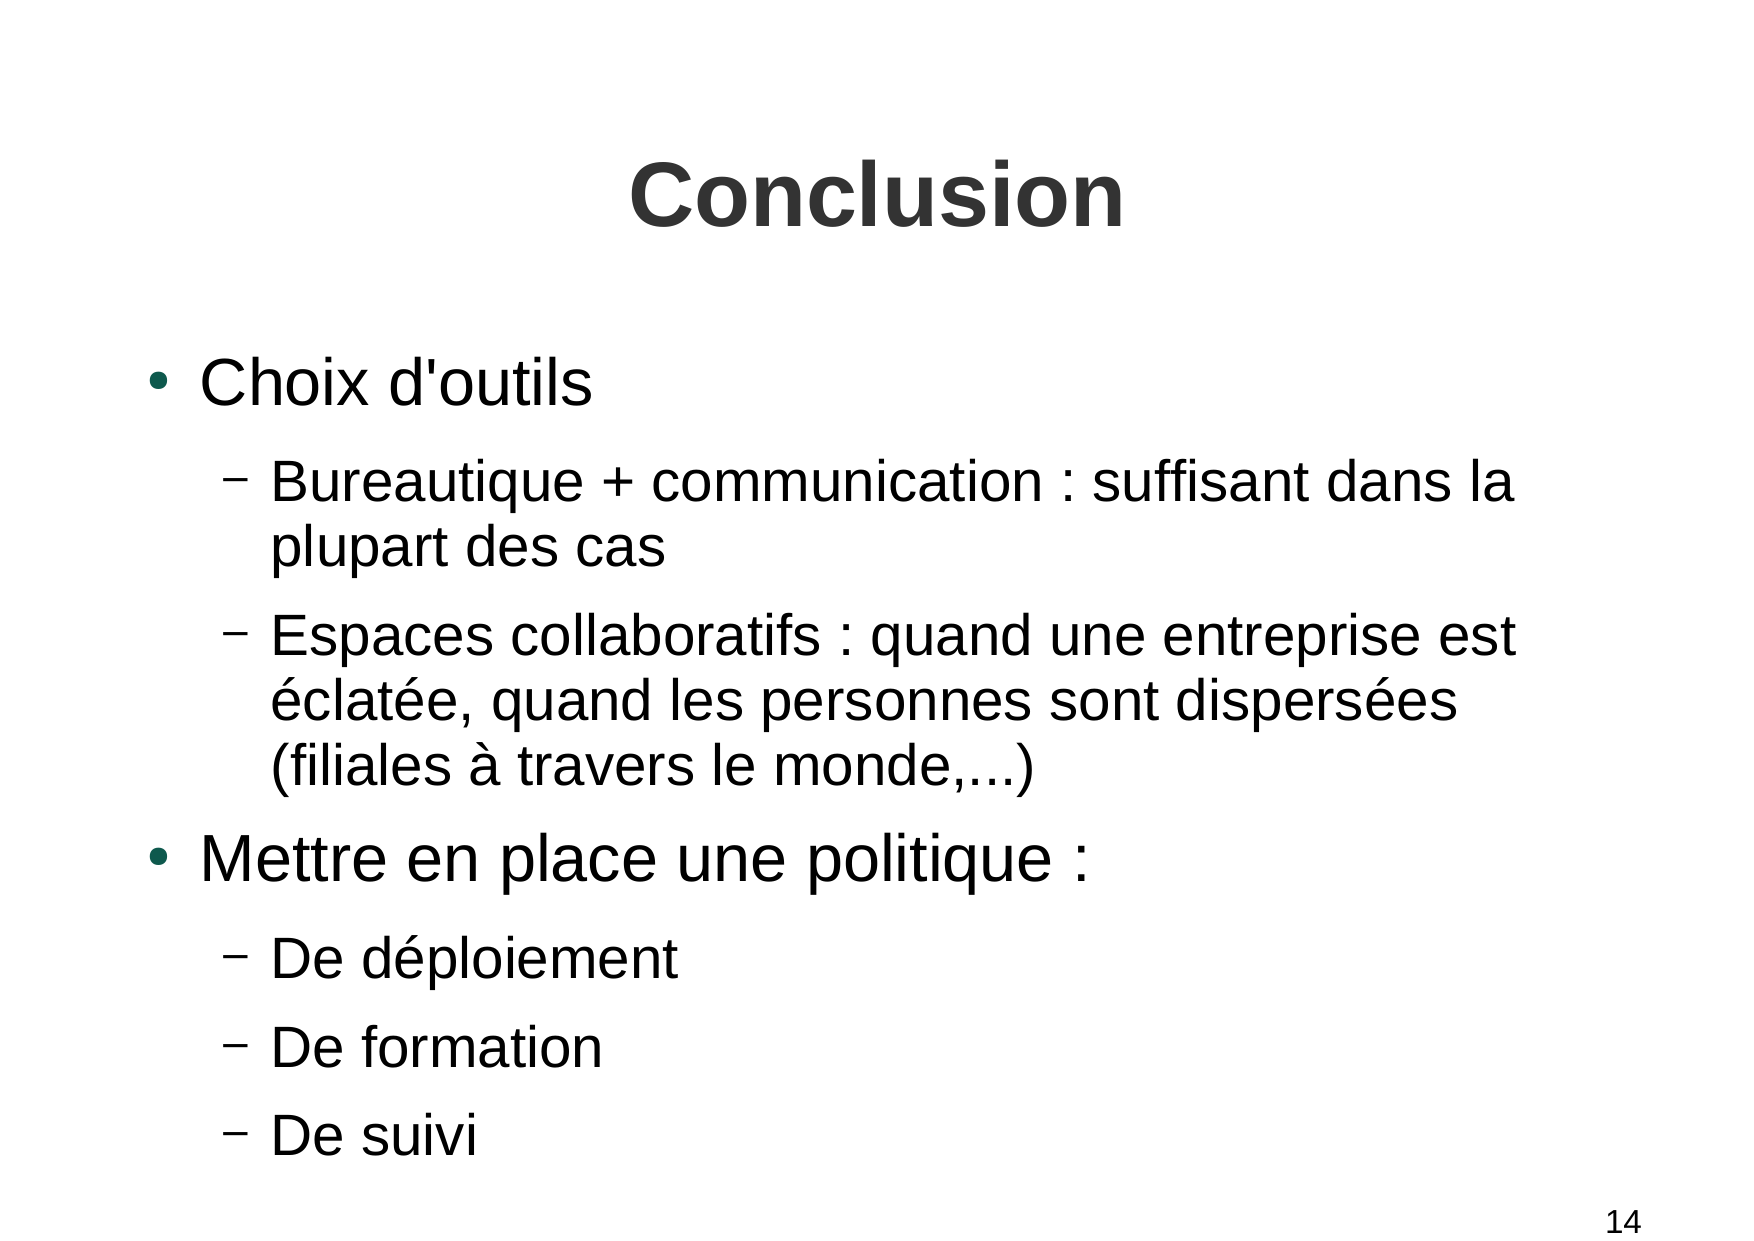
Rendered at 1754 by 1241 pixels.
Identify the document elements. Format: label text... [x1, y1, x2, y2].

list Choix d'outils Bureautique + communication : suffisant dans la plupart des cas Espaces collaboratifs : quand une entreprise est éclatée, quand les personnes sont dispersées (filiales à travers le monde,...) Mettre en place une politique : De déploiement De formation De suivi [128, 344, 1627, 1167]
title Conclusion [128, 91, 1627, 299]
